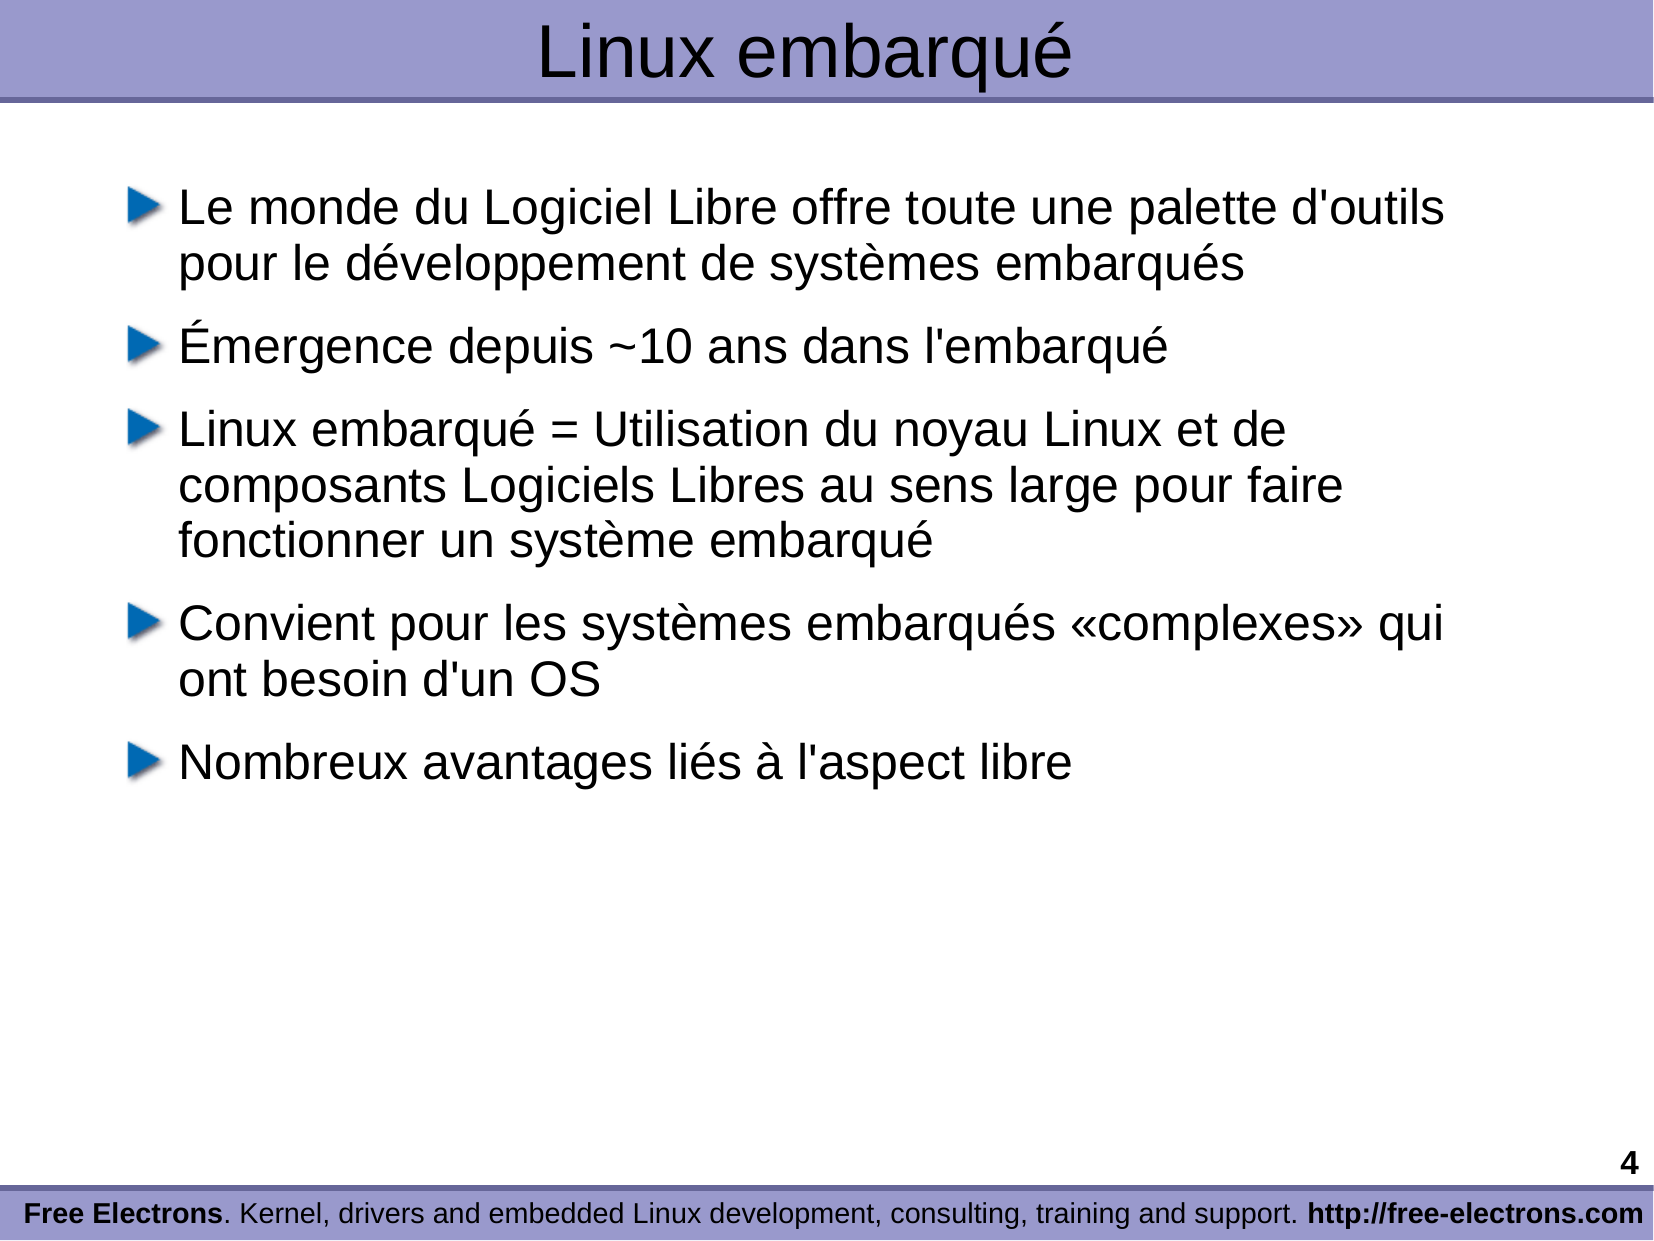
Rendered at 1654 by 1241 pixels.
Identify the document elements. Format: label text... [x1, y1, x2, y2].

title Linux embarqué [60, 4, 1551, 98]
list Le monde du Logiciel Libre offre toute une palette d'outils pour le développement de systèmes embarqués Émergence depuis ~10 ans dans l'embarqué Linux embarqué = Utilisation du noyau Linux et de composants Logiciels Libres au sens large pour faire fonctionner un système embarqué Convient pour les systèmes embarqués «complexes» qui ont besoin d'un OS Nombreux avantages liés à l'aspect libre [107, 179, 1520, 1030]
